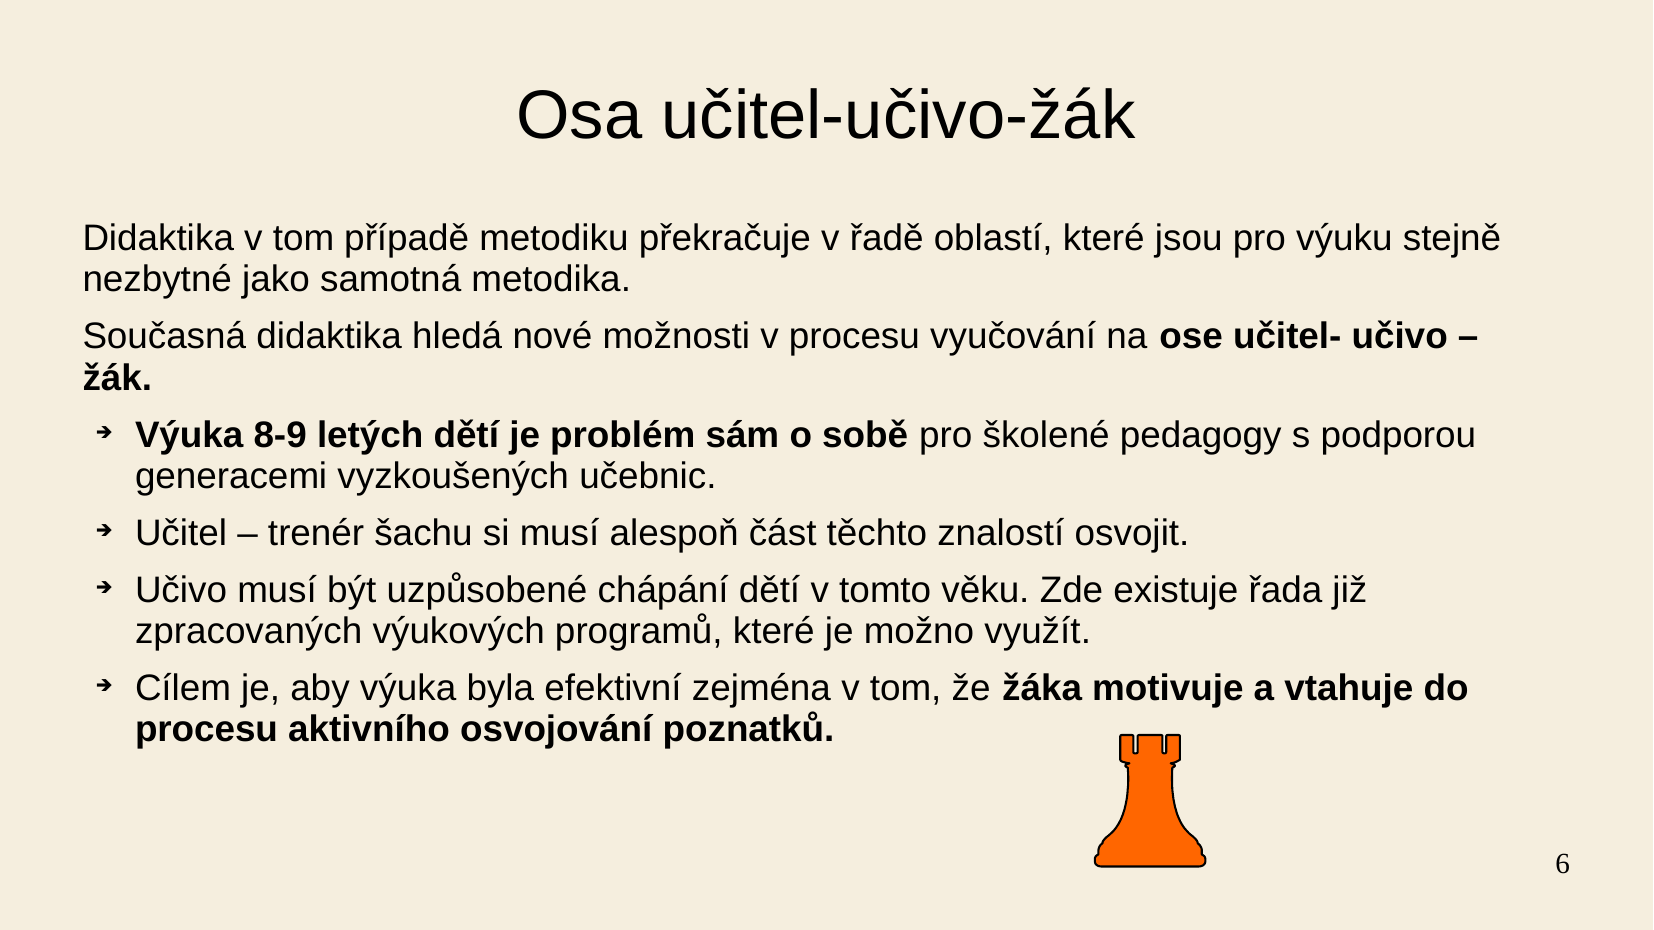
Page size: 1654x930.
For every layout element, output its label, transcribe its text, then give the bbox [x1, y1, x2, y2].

title Osa učitel-učivo-žák [82, 36, 1571, 193]
list Didaktika v tom případě metodiku překračuje v řadě oblastí, které jsou pro výuku stejně nezbytné jako samotná metodika. Současná didaktika hledá nové možnosti v procesu vyučování na ose učitel- učivo – žák. Výuka 8-9 letých dětí je problém sám o sobě pro školené pedagogy s podporou generacemi vyzkoušených učebnic. Učitel – trenér šachu si musí alespoň část těchto znalostí osvojit. Učivo musí být uzpůsobené chápání dětí v tomto věku. Zde existuje řada již zpracovaných výukových programů, které je možno využít. Cílem je, aby výuka byla efektivní zejména v tom, že žáka motivuje a vtahuje do procesu aktivního osvojování poznatků. [82, 217, 1538, 757]
text_box [1094, 735, 1206, 867]
